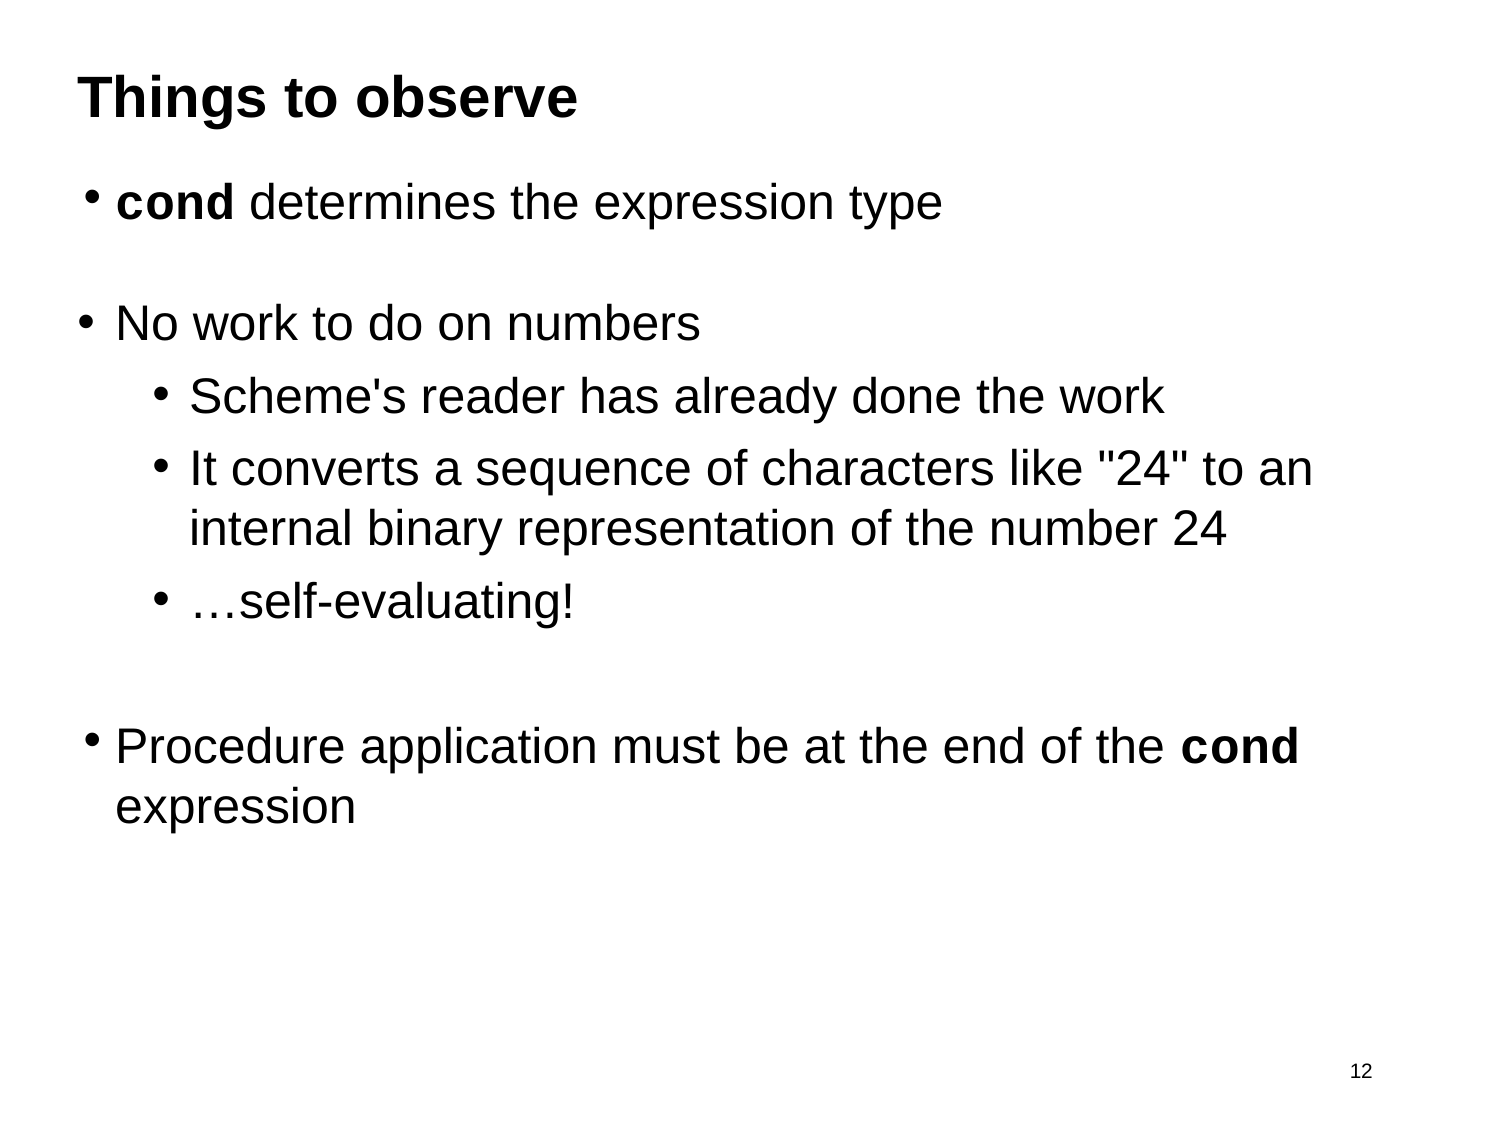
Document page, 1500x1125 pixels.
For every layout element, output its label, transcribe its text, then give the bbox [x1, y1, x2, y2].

text_box cond determines the expression type No work to do on numbers Scheme's reader has already done the work It converts a sequence of characters like "24" to an internal binary representation of the number 24 …self-evaluating! Procedure application must be at the end of the cond expression [62, 162, 1450, 1000]
text_box Things to observe [62, 24, 1338, 162]
text_box <number> [1025, 1049, 1388, 1101]
